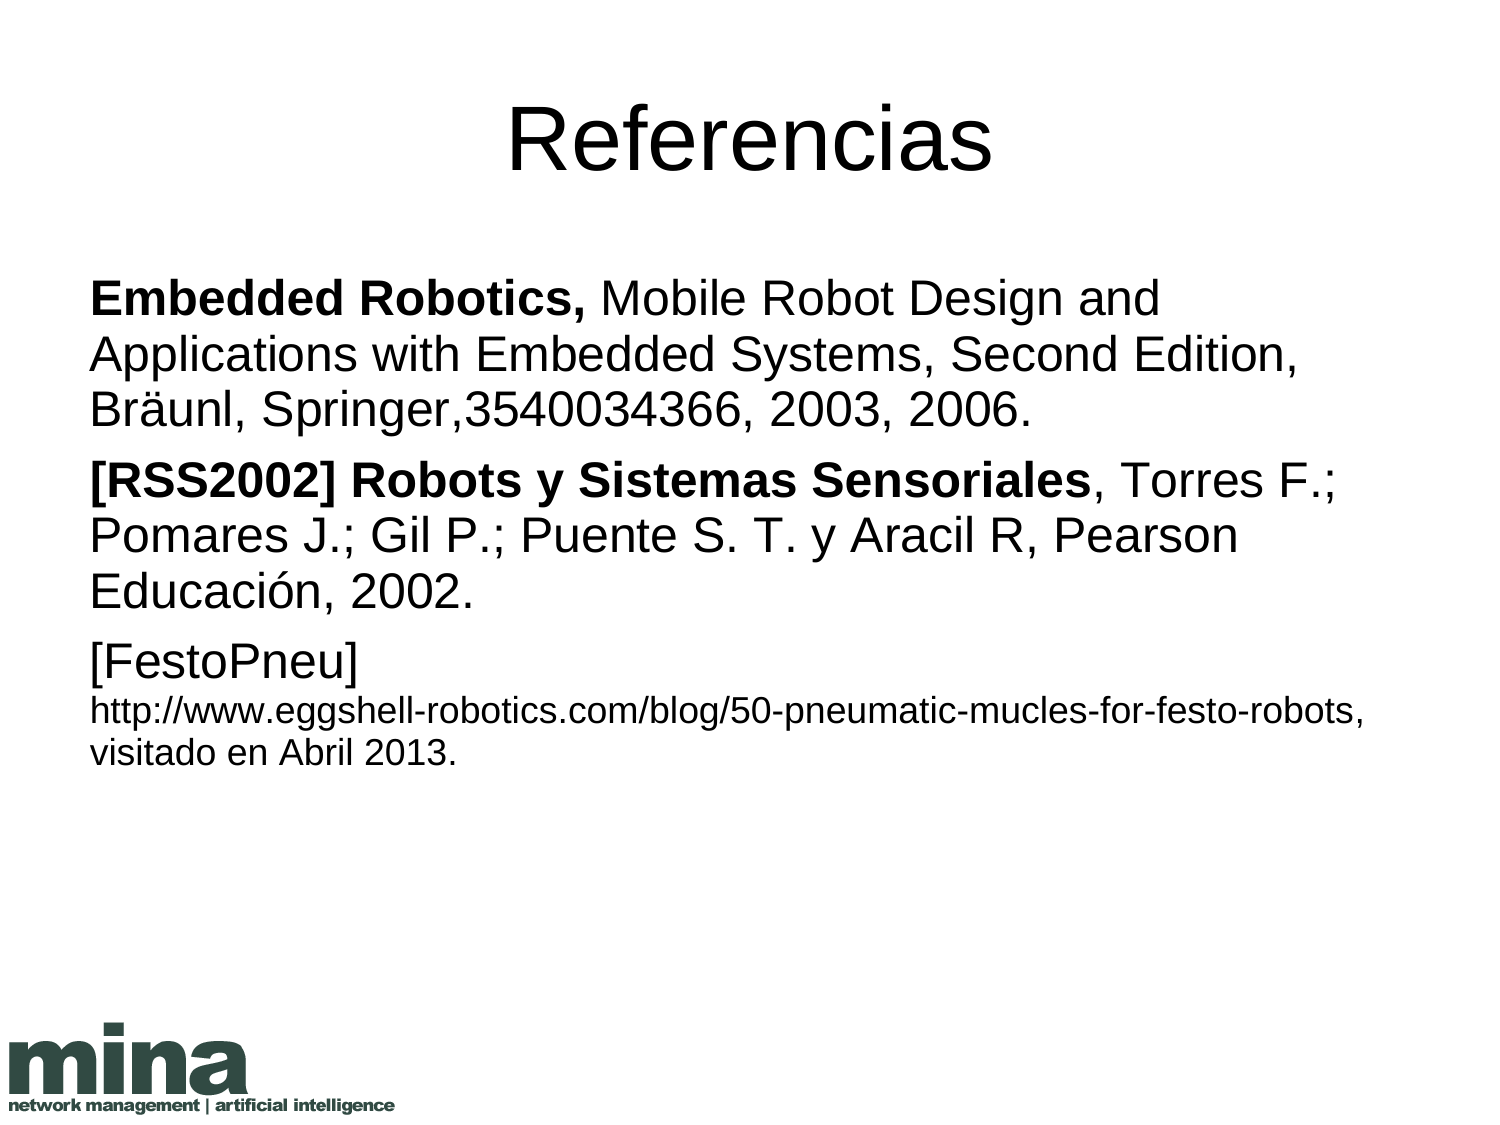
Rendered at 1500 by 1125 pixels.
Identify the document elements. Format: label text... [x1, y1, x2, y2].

picture [0, 1016, 402, 1119]
list Embedded Robotics, Mobile Robot Design and Applications with Embedded Systems, Second Edition, Bräunl, Springer,3540034366, 2003, 2006. [RSS2002] Robots y Sistemas Sensoriales, Torres F.; Pomares J.; Gil P.; Puente S. T. y Aracil R, Pearson Educación, 2002. [FestoPneu] http://www.eggshell-robotics.com/blog/50-pneumatic-mucles-for-festo-robots, visitado en Abril 2013. [75, 262, 1447, 1006]
title Referencias [75, 45, 1426, 233]
